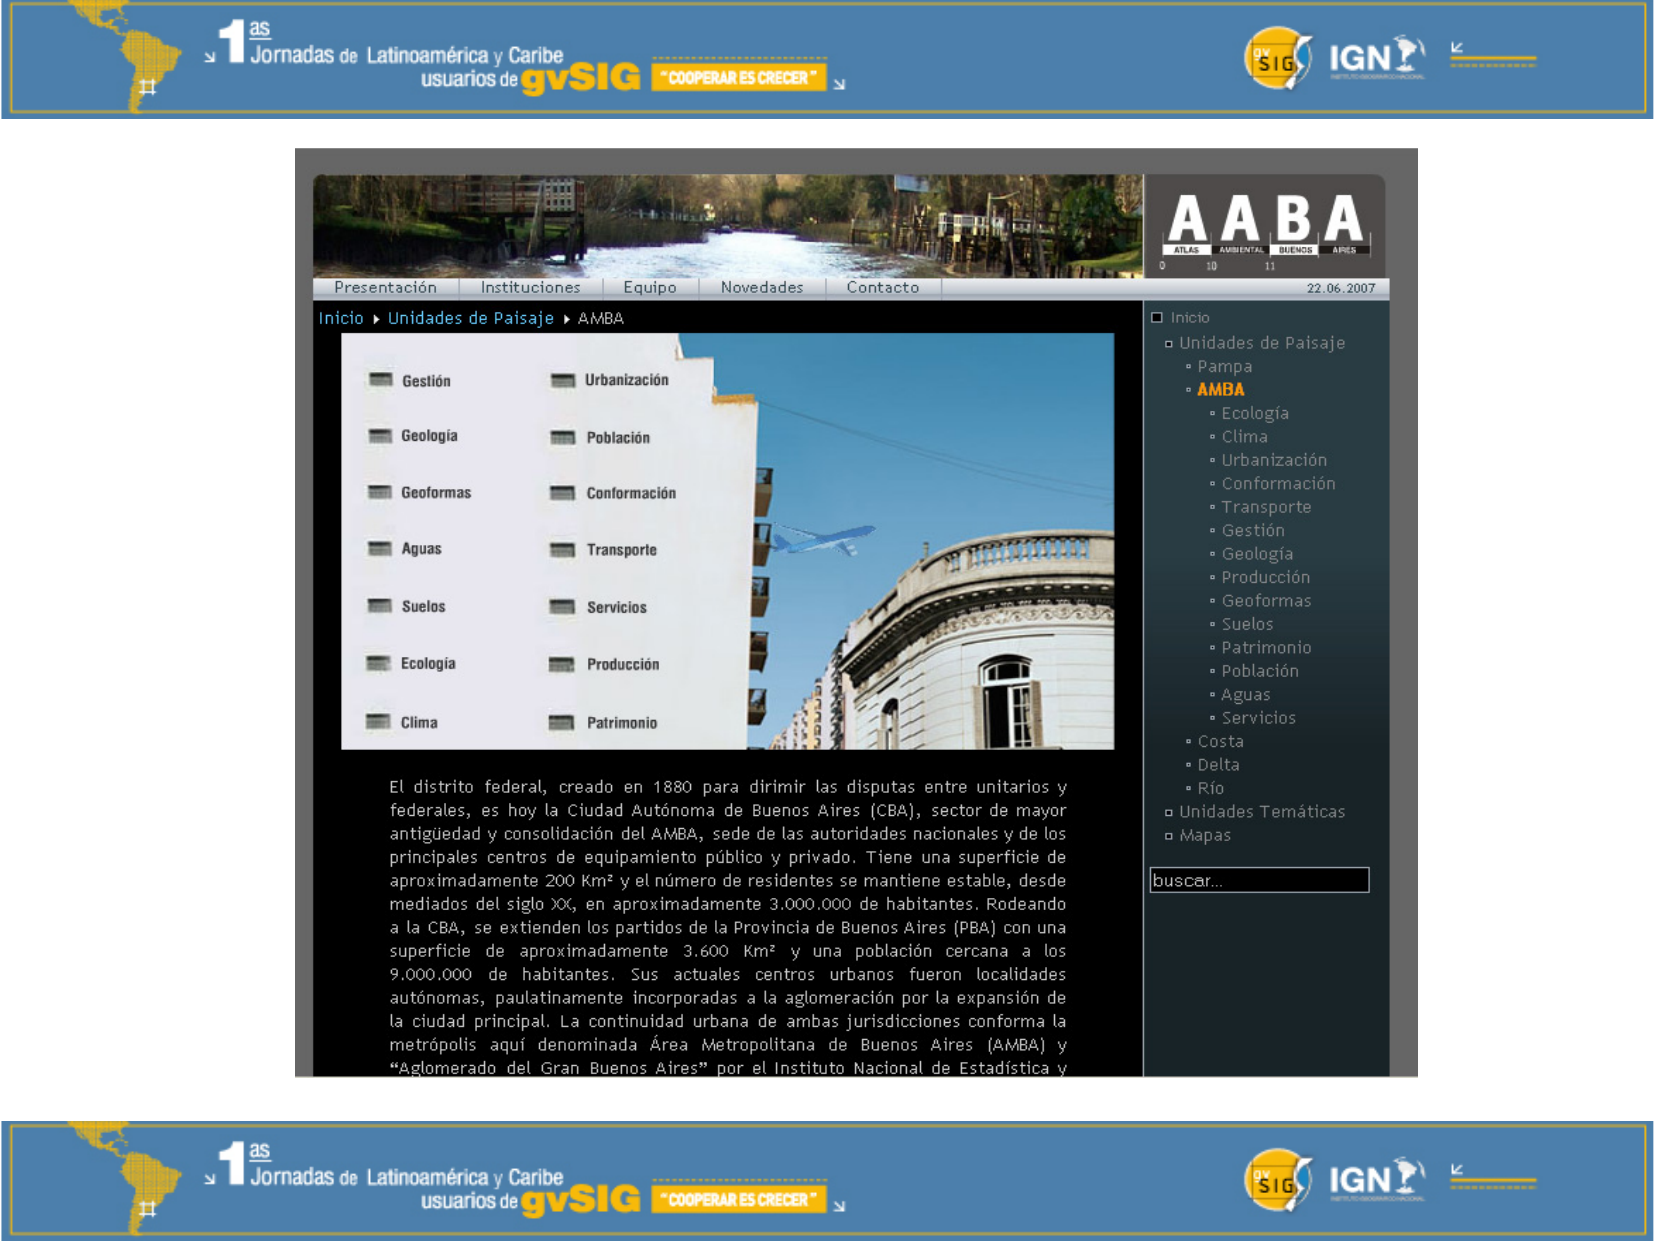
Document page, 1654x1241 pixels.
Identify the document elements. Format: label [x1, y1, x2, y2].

picture [295, 147, 1418, 1078]
picture [0, 0, 1654, 119]
picture [0, 1121, 1654, 1241]
